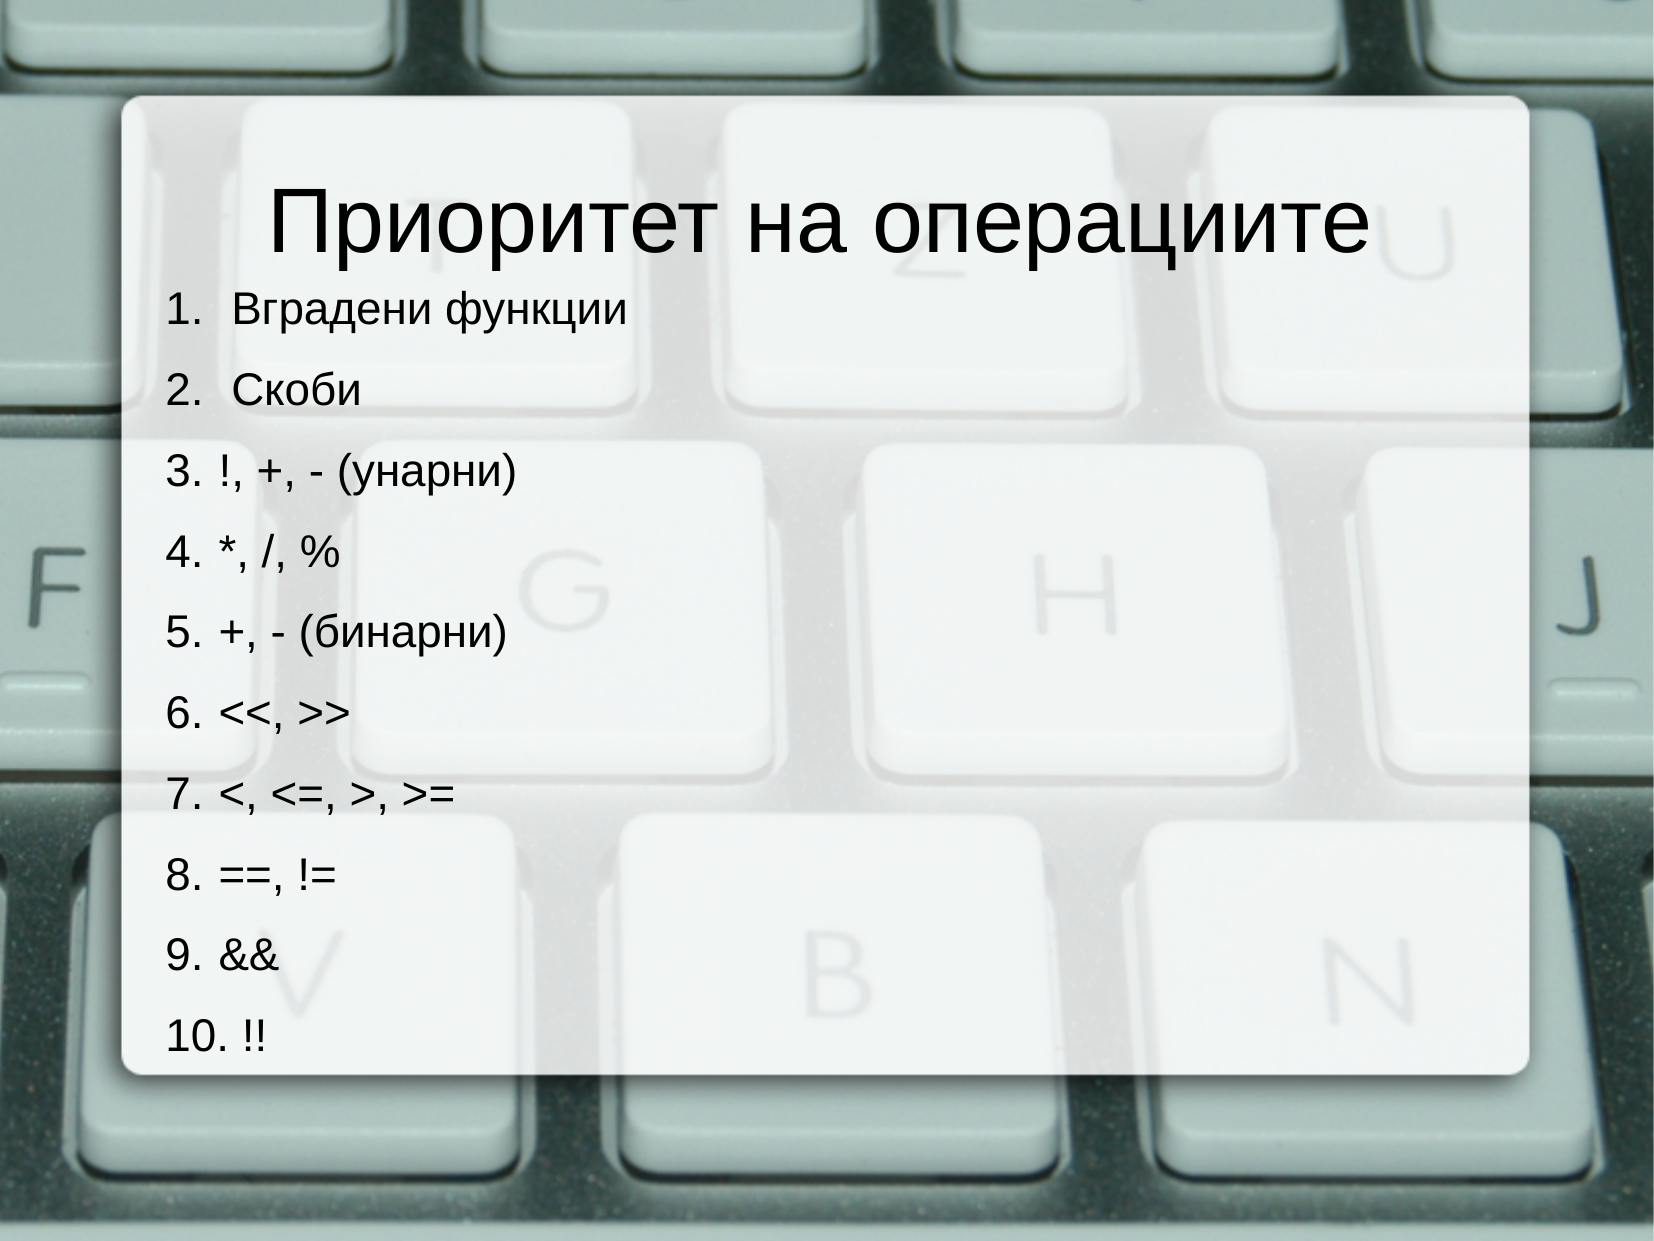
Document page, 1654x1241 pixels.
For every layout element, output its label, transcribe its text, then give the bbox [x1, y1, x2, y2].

picture [0, 0, 1654, 1241]
list Вградени функции Скоби !, +, - (унарни) *, /, % +, - (бинарни) <<, >> <, <=, >, >= ==, != && !! [147, 283, 1506, 1062]
title Приоритет на операциите [135, 117, 1506, 325]
